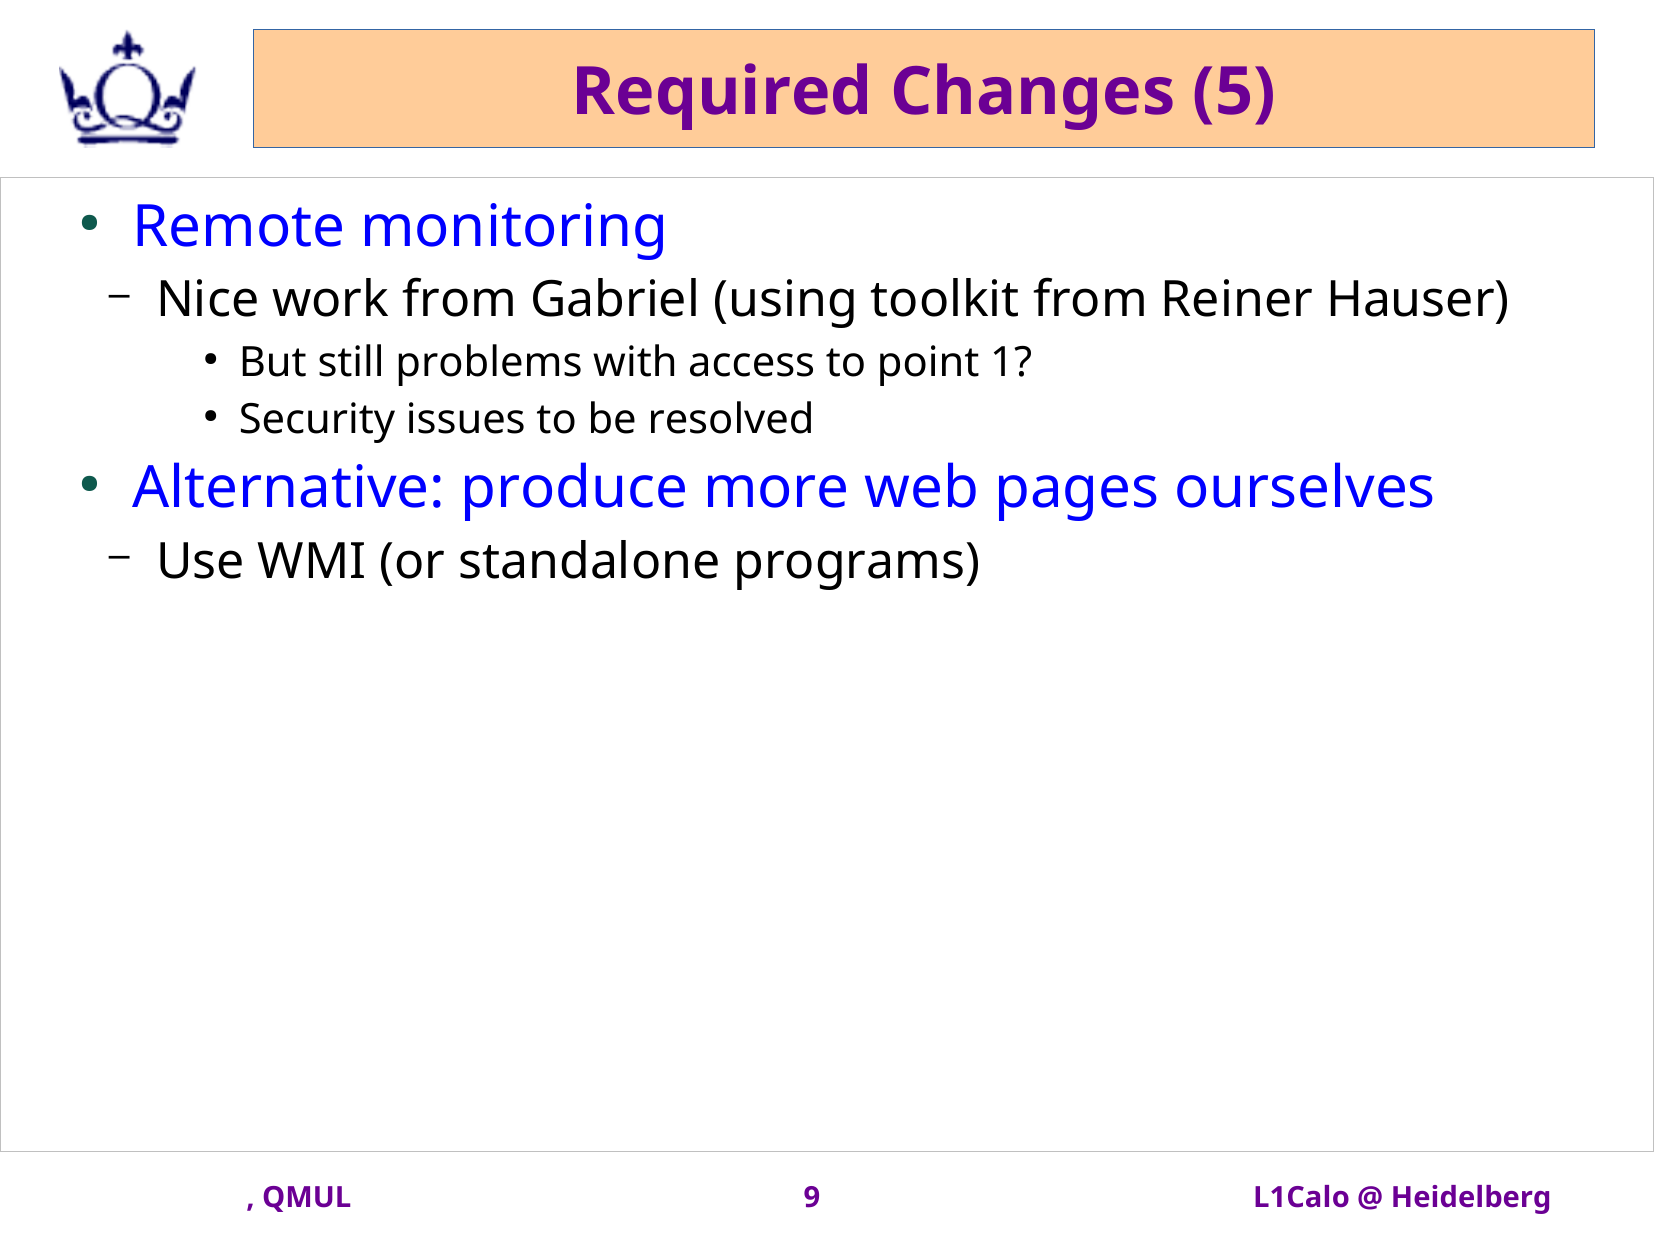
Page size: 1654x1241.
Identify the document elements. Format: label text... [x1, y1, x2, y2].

picture [59, 29, 200, 148]
list Remote monitoring Nice work from Gabriel (using toolkit from Reiner Hauser) But still problems with access to point 1? Security issues to be resolved Alternative: produce more web pages ourselves Use WMI (or standalone programs) [61, 184, 1605, 1104]
title Required Changes (5) [253, 29, 1595, 148]
